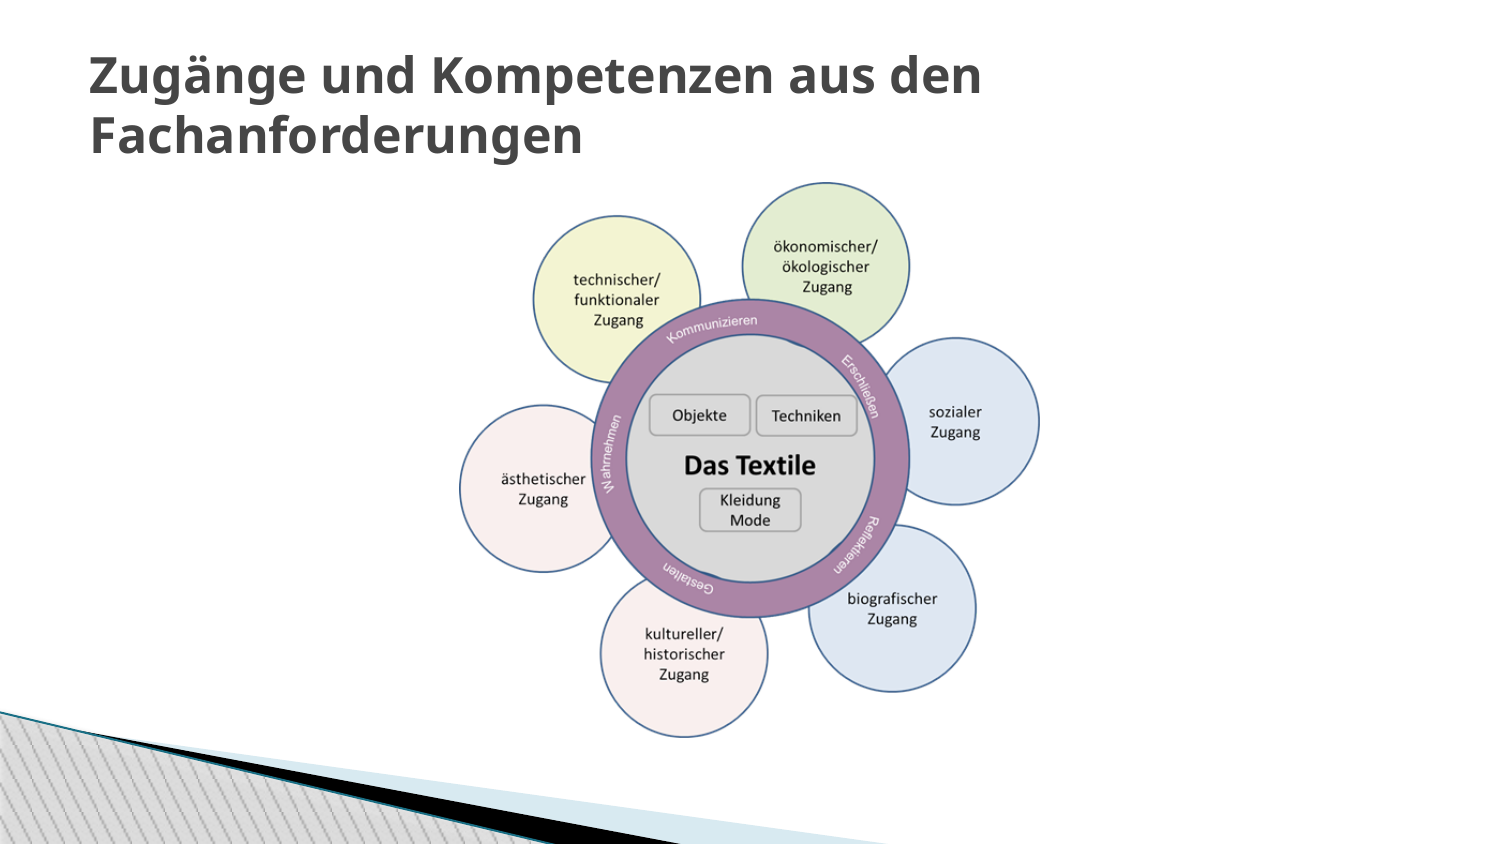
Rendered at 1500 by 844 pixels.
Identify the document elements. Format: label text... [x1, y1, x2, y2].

text_box Zugänge und Kompetenzen aus den Fachanforderungen [75, 33, 1425, 175]
picture [459, 182, 1041, 739]
